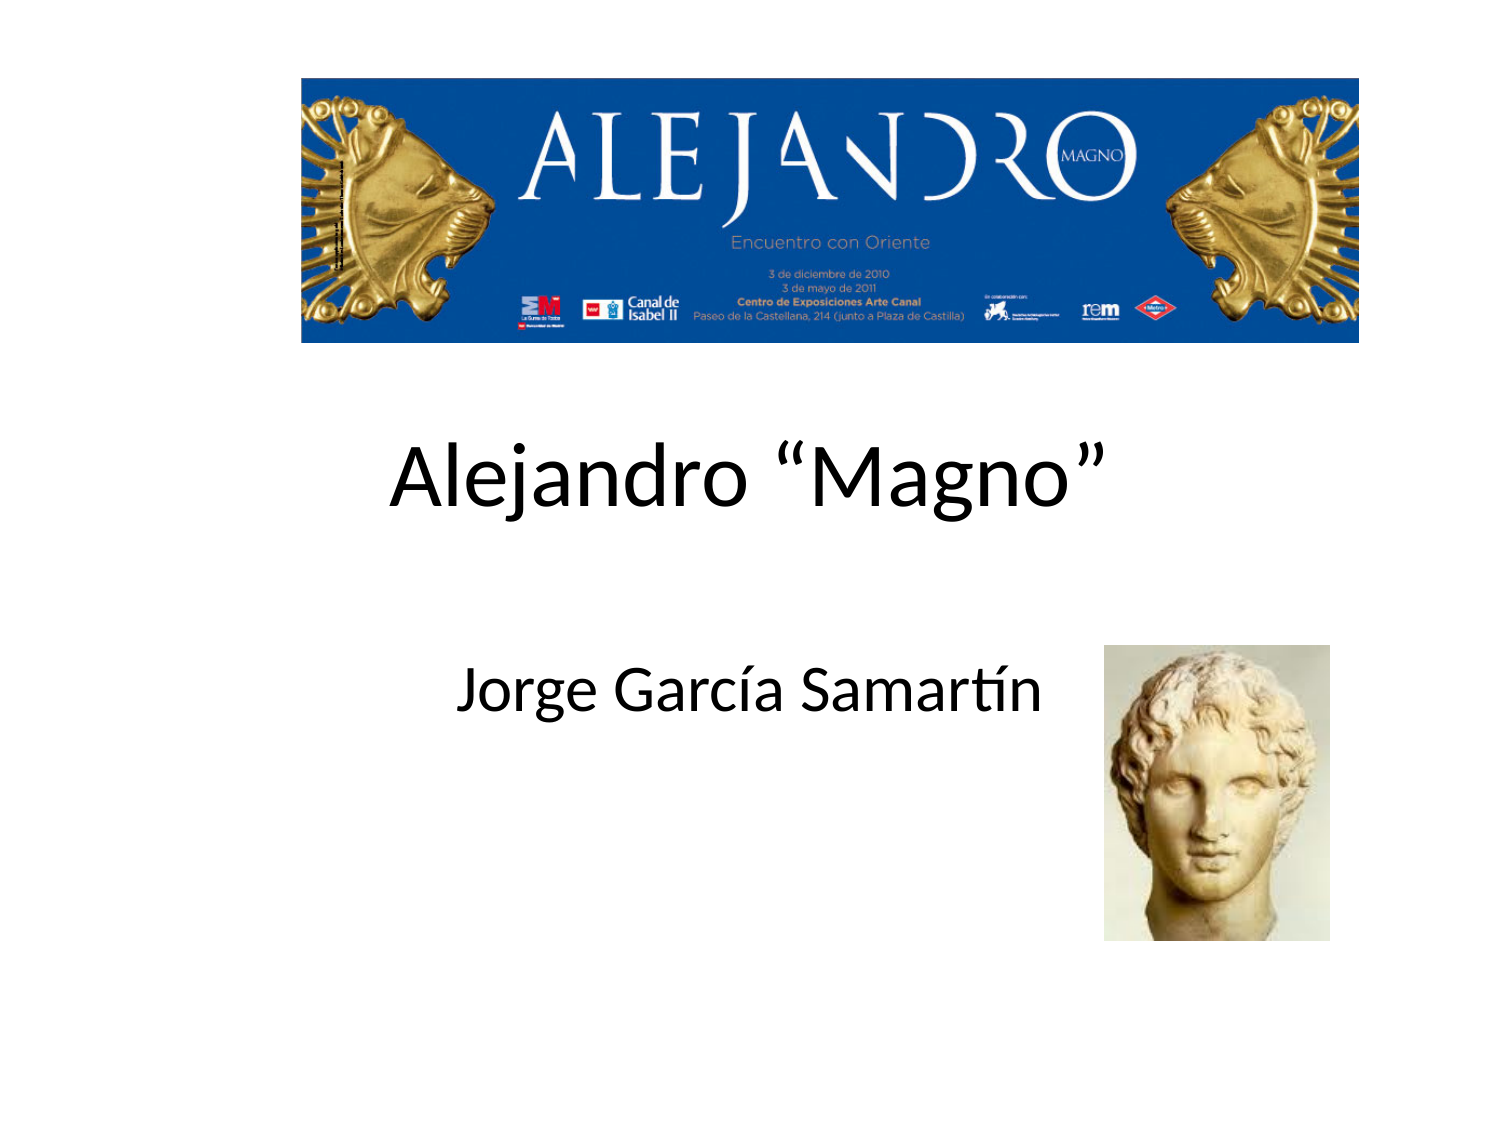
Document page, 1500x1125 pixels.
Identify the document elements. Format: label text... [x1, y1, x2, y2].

title Alejandro “Magno” [112, 349, 1388, 591]
picture [1104, 645, 1330, 941]
subtitle Jorge García Samartín [225, 637, 1276, 925]
picture [301, 78, 1359, 343]
